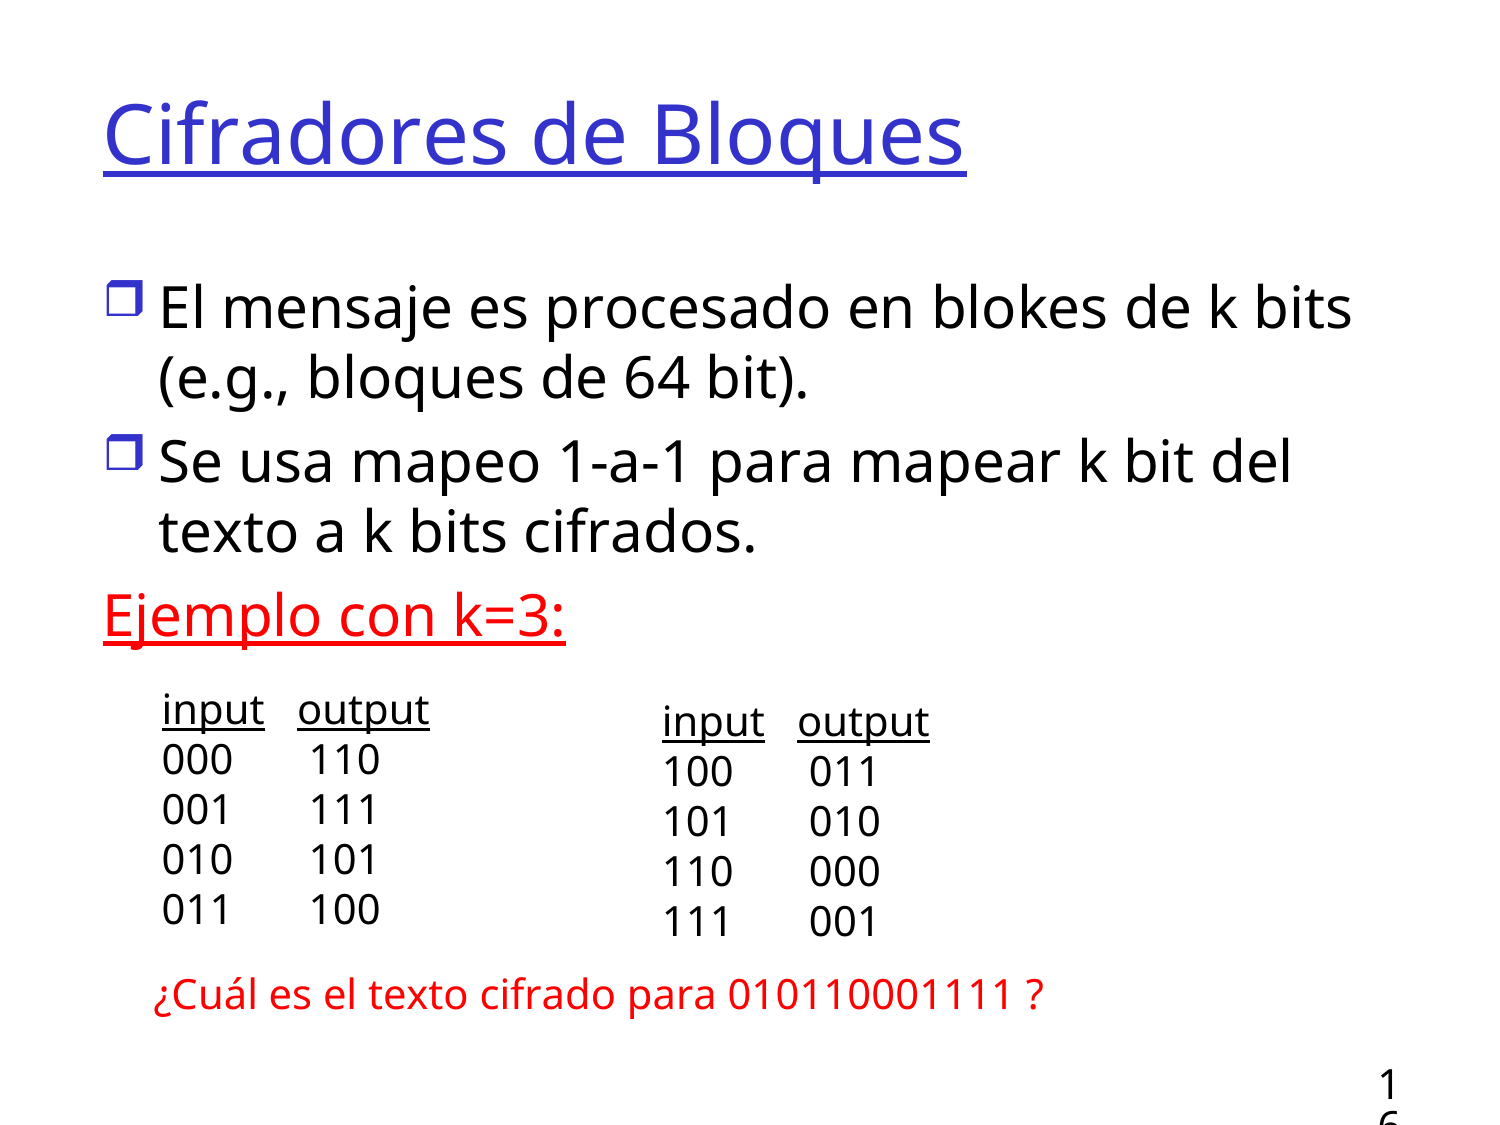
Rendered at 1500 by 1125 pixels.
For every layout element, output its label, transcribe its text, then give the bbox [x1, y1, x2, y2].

text_box ¿Cuál es el texto cifrado para 010110001111 ? [138, 960, 1060, 1026]
list El mensaje es procesado en blokes de k bits (e.g., bloques de 64 bit). Se usa mapeo 1-a-1 para mapear k bit del texto a k bits cifrados. Ejemplo con k=3: [87, 262, 1375, 688]
text_box input output 000 110 001 111 010 101 011 100 [146, 674, 595, 960]
text_box input output 100 011 101 010 110 000 111 001 [647, 687, 1095, 1004]
title Cifradores de Bloques [87, 37, 1363, 225]
